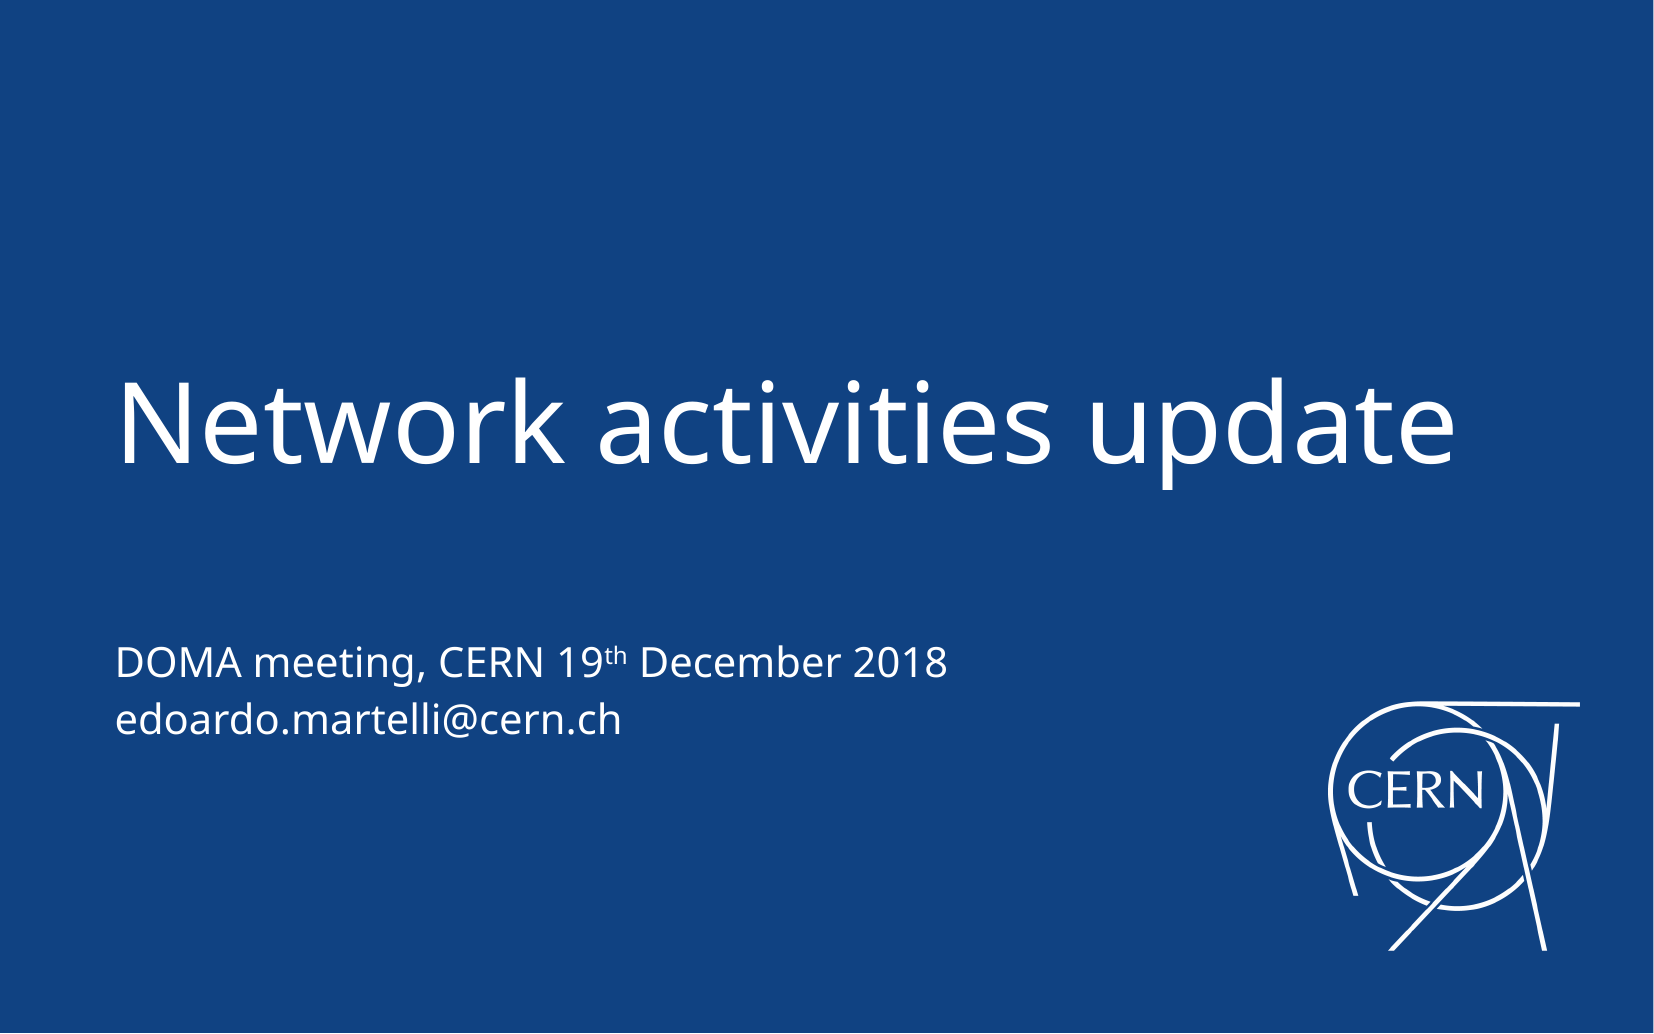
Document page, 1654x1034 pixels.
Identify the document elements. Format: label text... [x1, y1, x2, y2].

picture [1328, 848, 1580, 952]
title Network activities update DOMA meeting, CERN 19th December 2018 edoardo.martelli@cern.ch [114, 241, 1630, 848]
